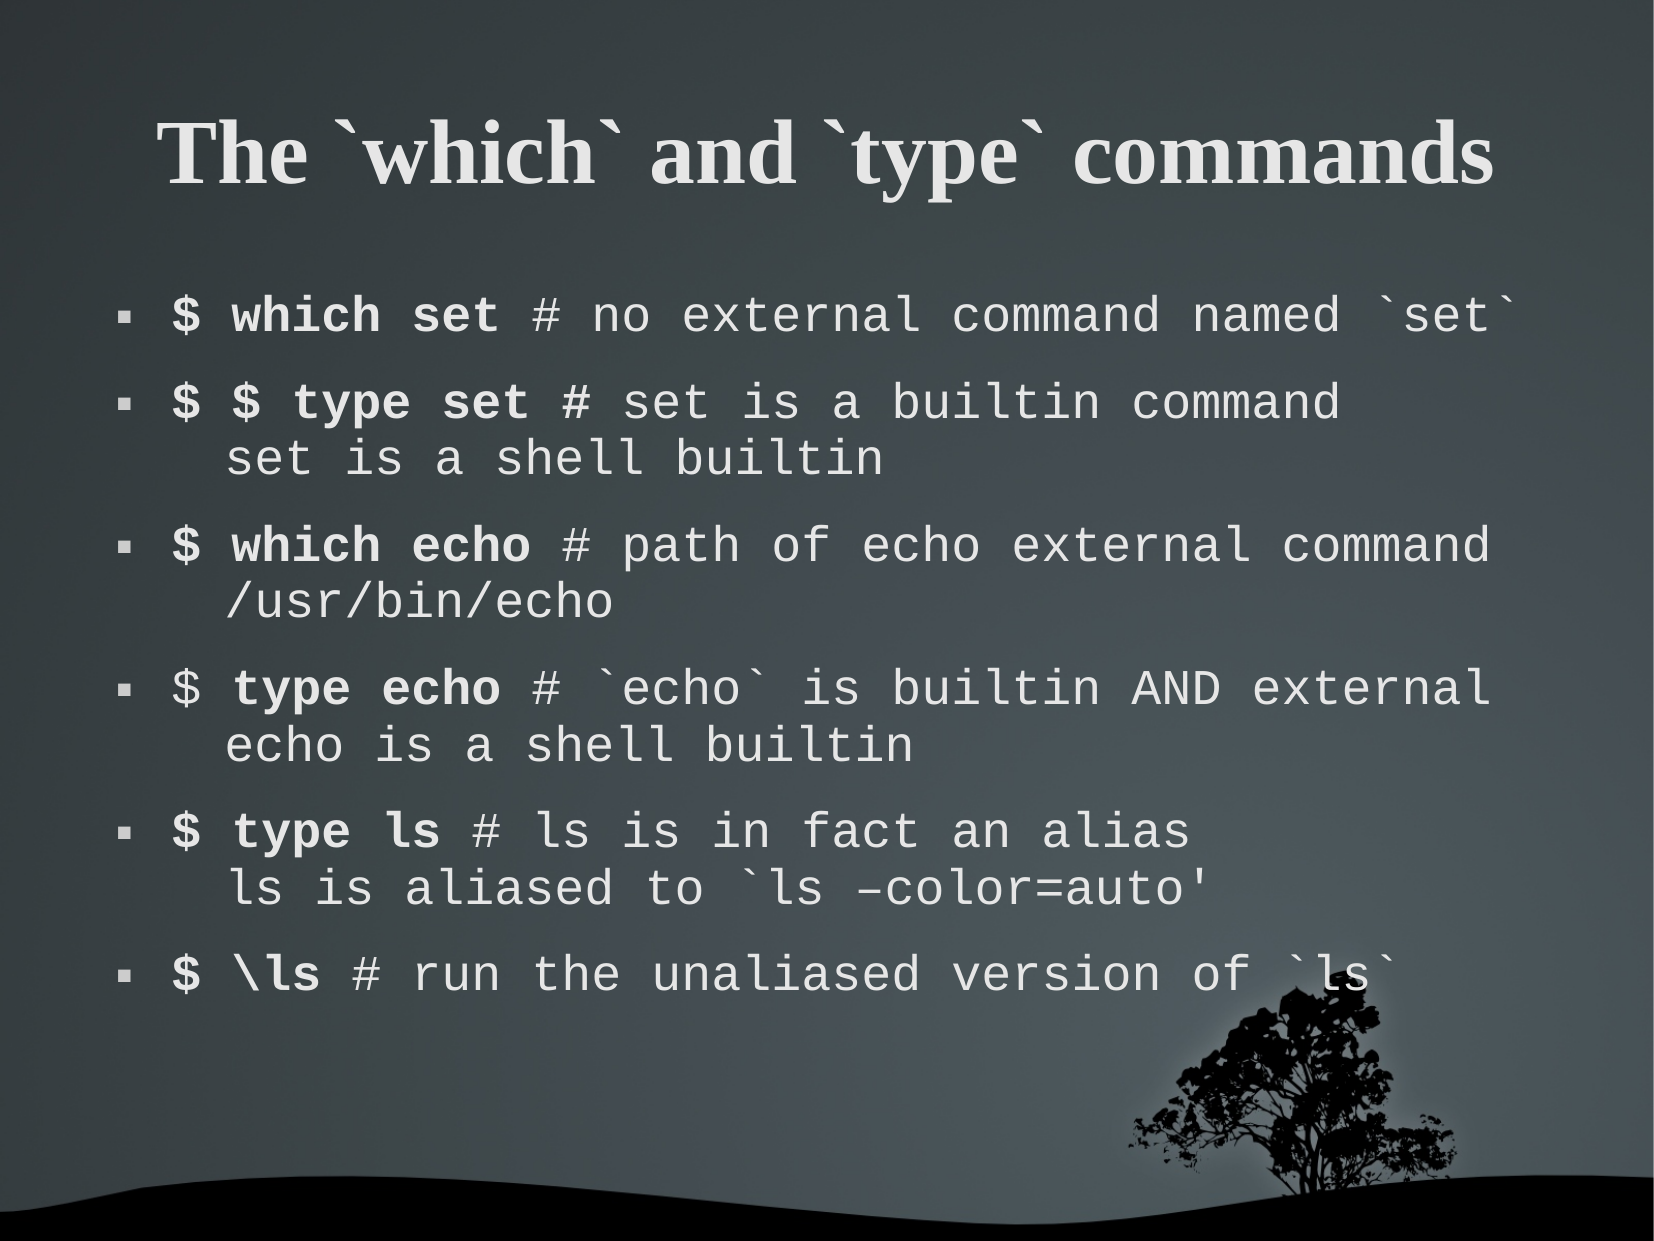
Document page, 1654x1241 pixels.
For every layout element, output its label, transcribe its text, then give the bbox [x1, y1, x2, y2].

title The `which` and `type` commands [82, 49, 1571, 257]
picture [0, 0, 1654, 1241]
list $ which set # no external command named `set` $ $ type set # set is a builtin command set is a shell builtin $ which echo # path of echo external command /usr/bin/echo $ type echo # `echo` is builtin AND external echo is a shell builtin $ type ls # ls is in fact an alias ls is aliased to `ls –color=auto' $ \ls # run the unaliased version of `ls` [82, 290, 1571, 1109]
